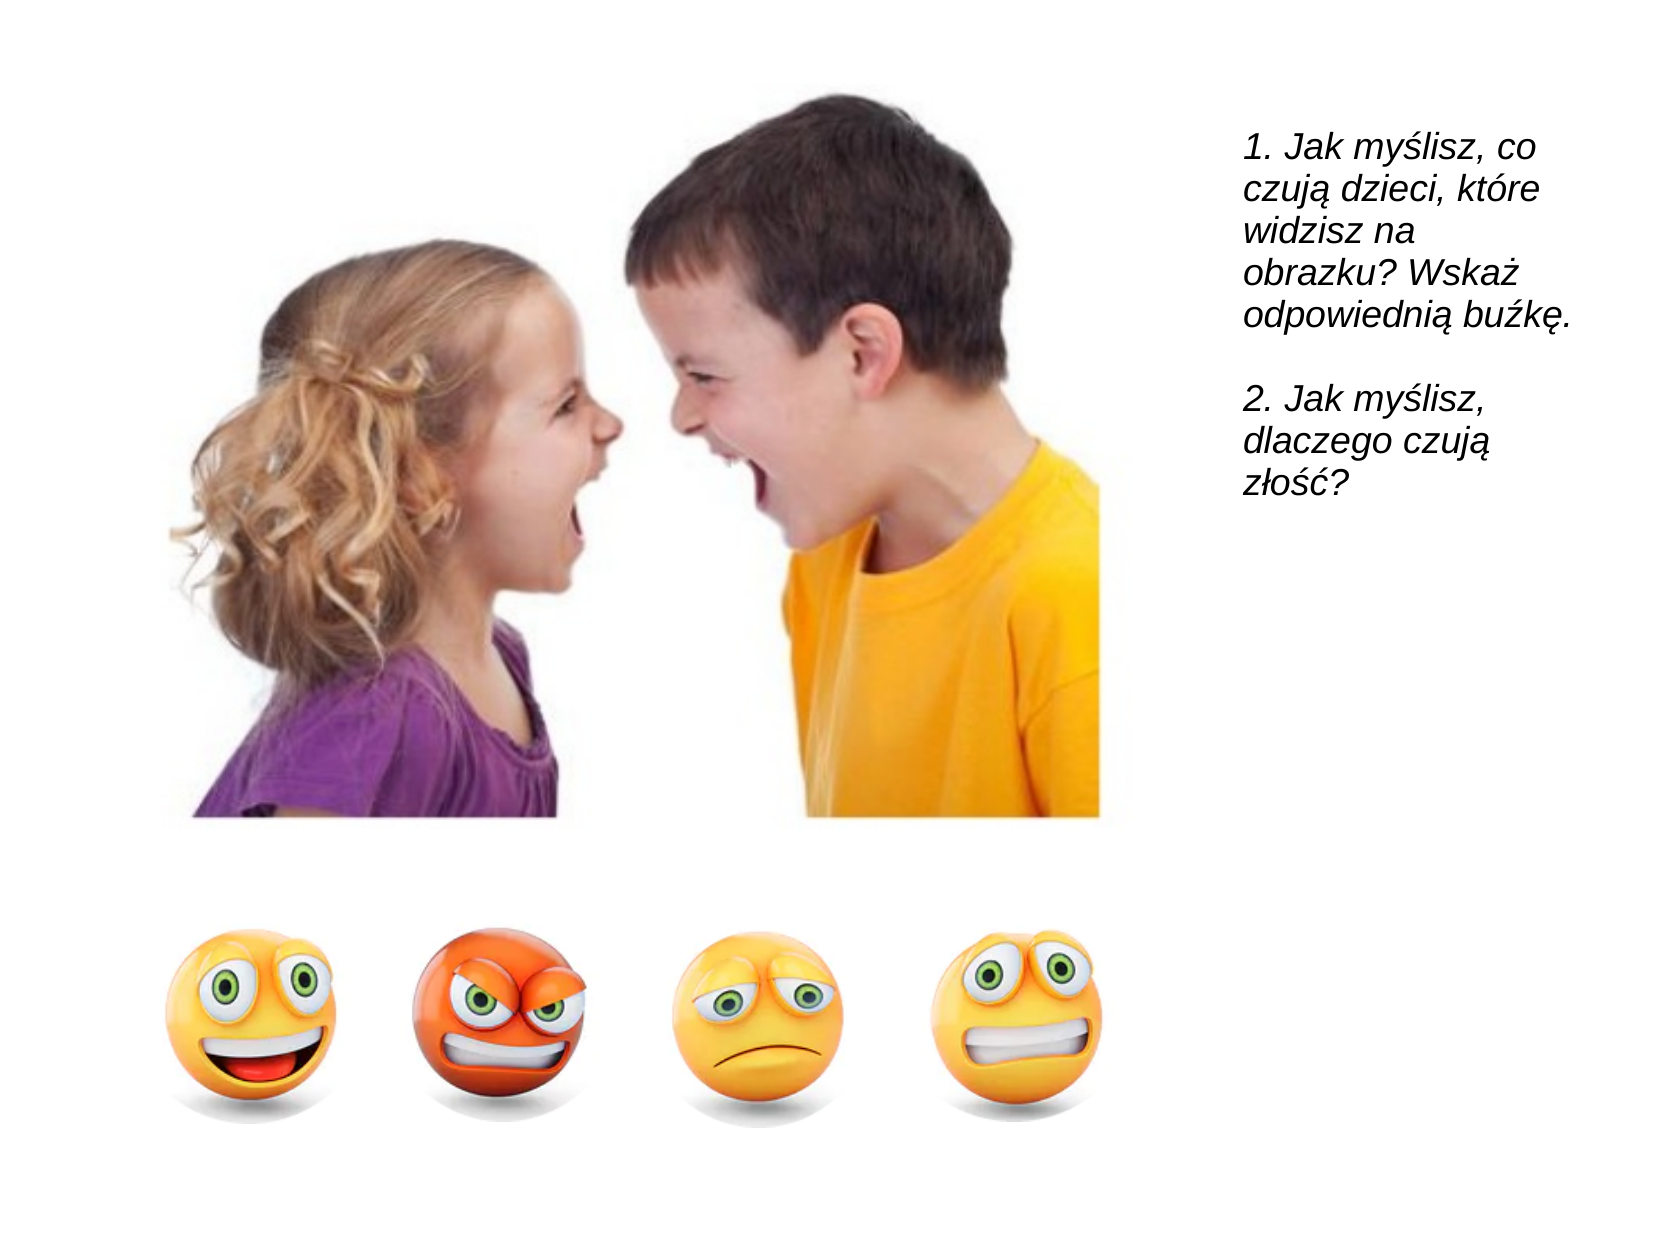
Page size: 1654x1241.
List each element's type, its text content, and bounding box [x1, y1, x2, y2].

picture [133, 909, 366, 1124]
picture [897, 912, 1132, 1123]
picture [649, 921, 869, 1128]
picture [59, 83, 1158, 839]
picture [392, 914, 615, 1123]
text_box 1. Jak myślisz, co czują dzieci, które widzisz na obrazku? Wskaż odpowiednią buźkę. 2. Jak myślisz, dlaczego czują złość? [1228, 118, 1595, 551]
